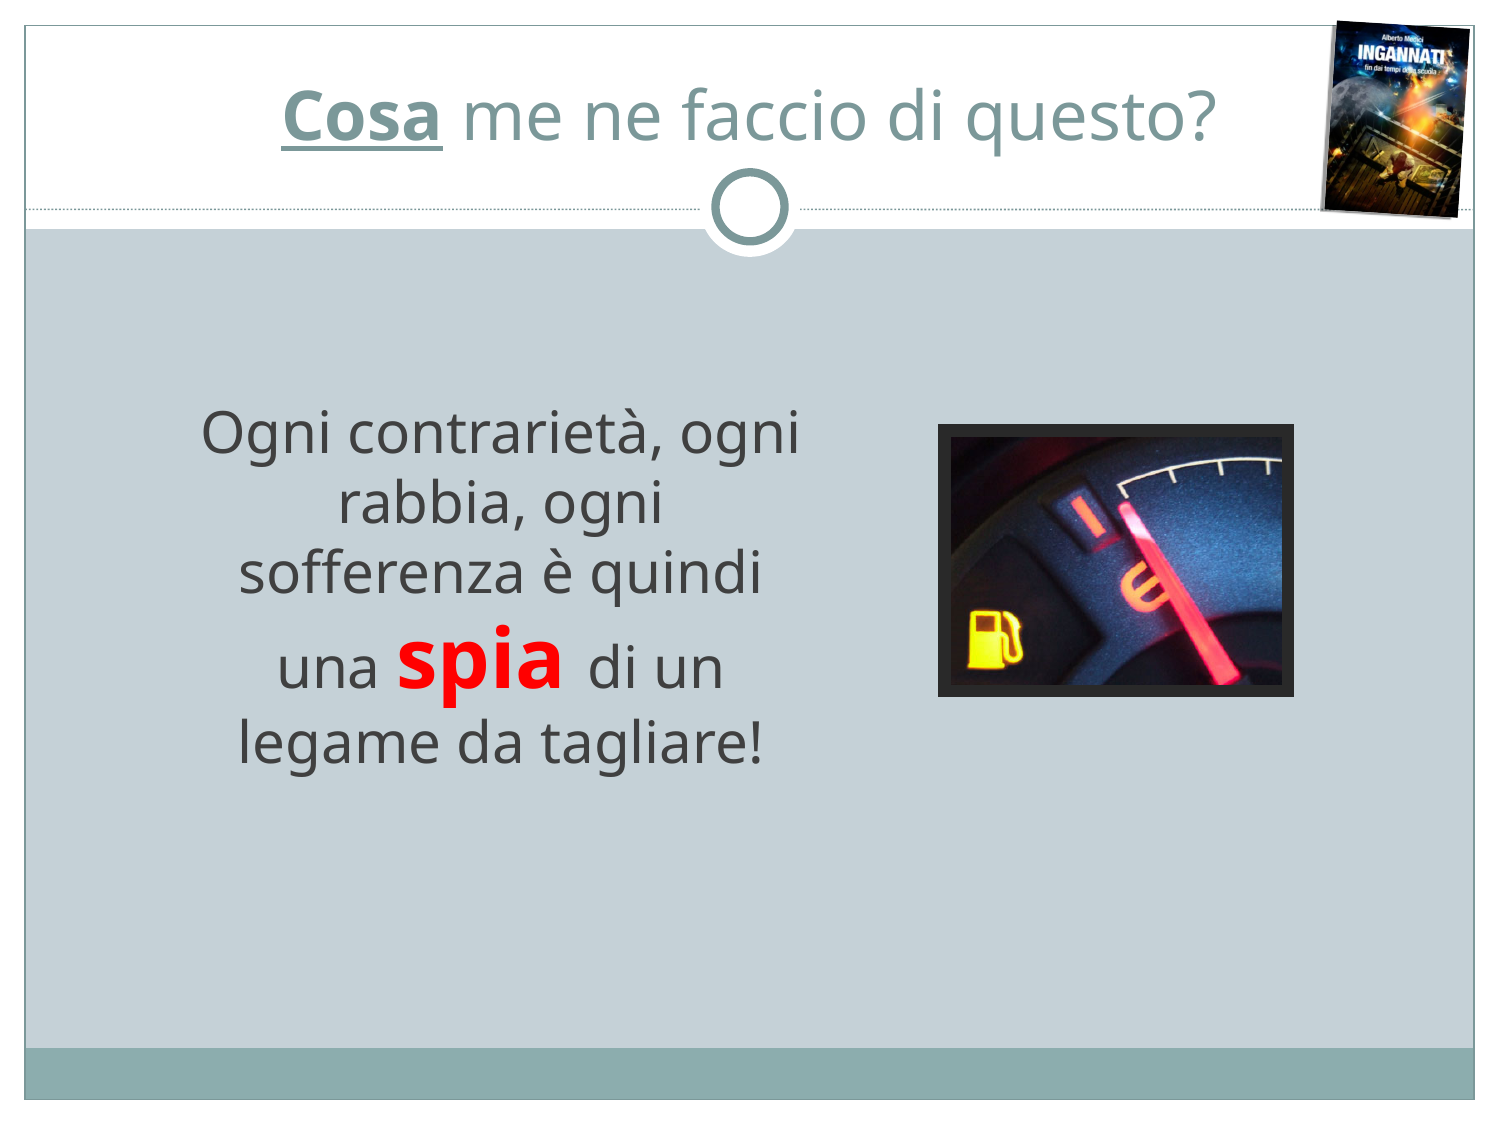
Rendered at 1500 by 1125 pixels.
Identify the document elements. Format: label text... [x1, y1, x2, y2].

title Cosa me ne faccio di questo? [49, 37, 1330, 162]
text_box Ogni contrarietà, ogni rabbia, ogni sofferenza è quindi una spia di un legame da tagliare! [182, 388, 820, 787]
picture [1324, 20, 1470, 219]
picture [950, 436, 1282, 685]
